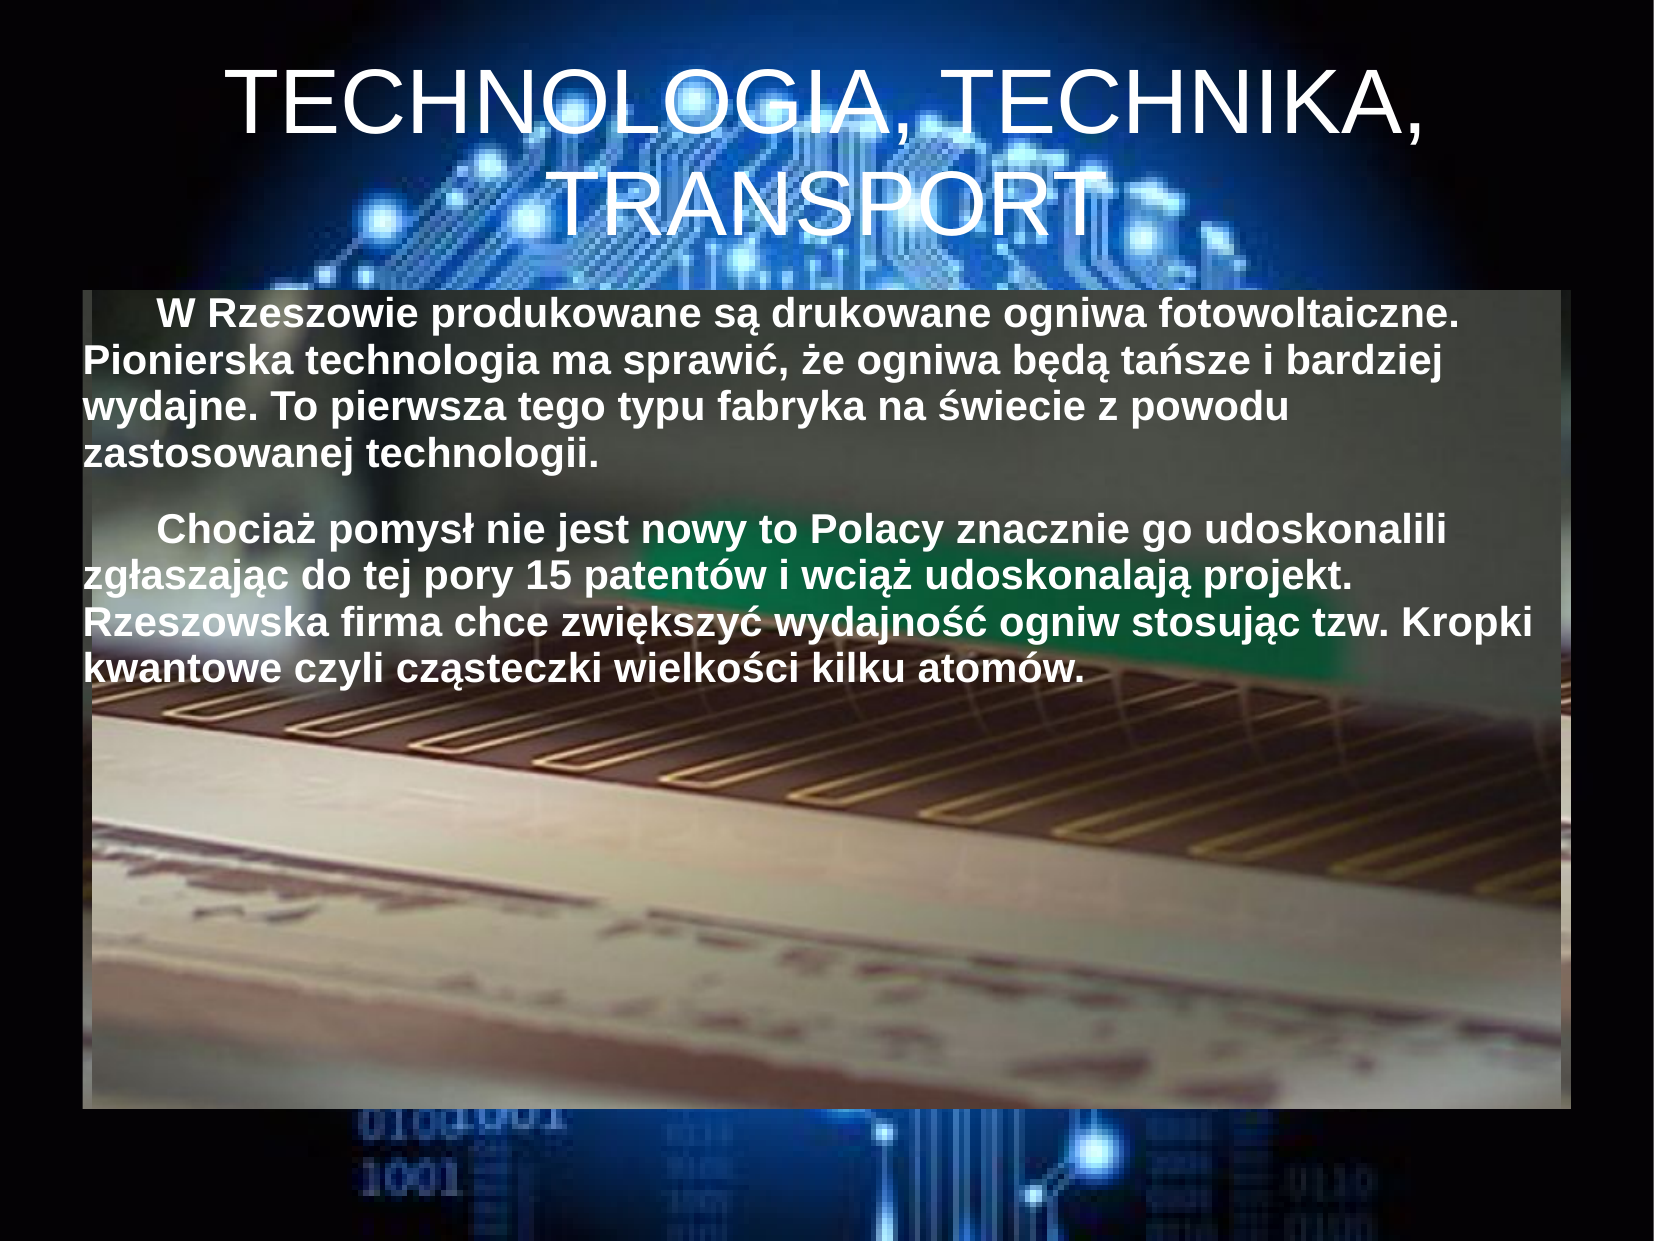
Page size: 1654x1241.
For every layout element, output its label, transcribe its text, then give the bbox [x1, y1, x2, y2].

title TECHNOLOGIA, TECHNIKA, TRANSPORT [82, 49, 1571, 257]
picture [0, 0, 1654, 1241]
list W Rzeszowie produkowane są drukowane ogniwa fotowoltaiczne. Pionierska technologia ma sprawić, że ogniwa będą tańsze i bardziej wydajne. To pierwsza tego typu fabryka na świecie z powodu zastosowanej technologii. Chociaż pomysł nie jest nowy to Polacy znacznie go udoskonalili zgłaszając do tej pory 15 patentów i wciąż udoskonalają projekt. Rzeszowska firma chce zwiększyć wydajność ogniw stosując tzw. Kropki kwantowe czyli cząsteczki wielkości kilku atomów. [82, 290, 1571, 1109]
